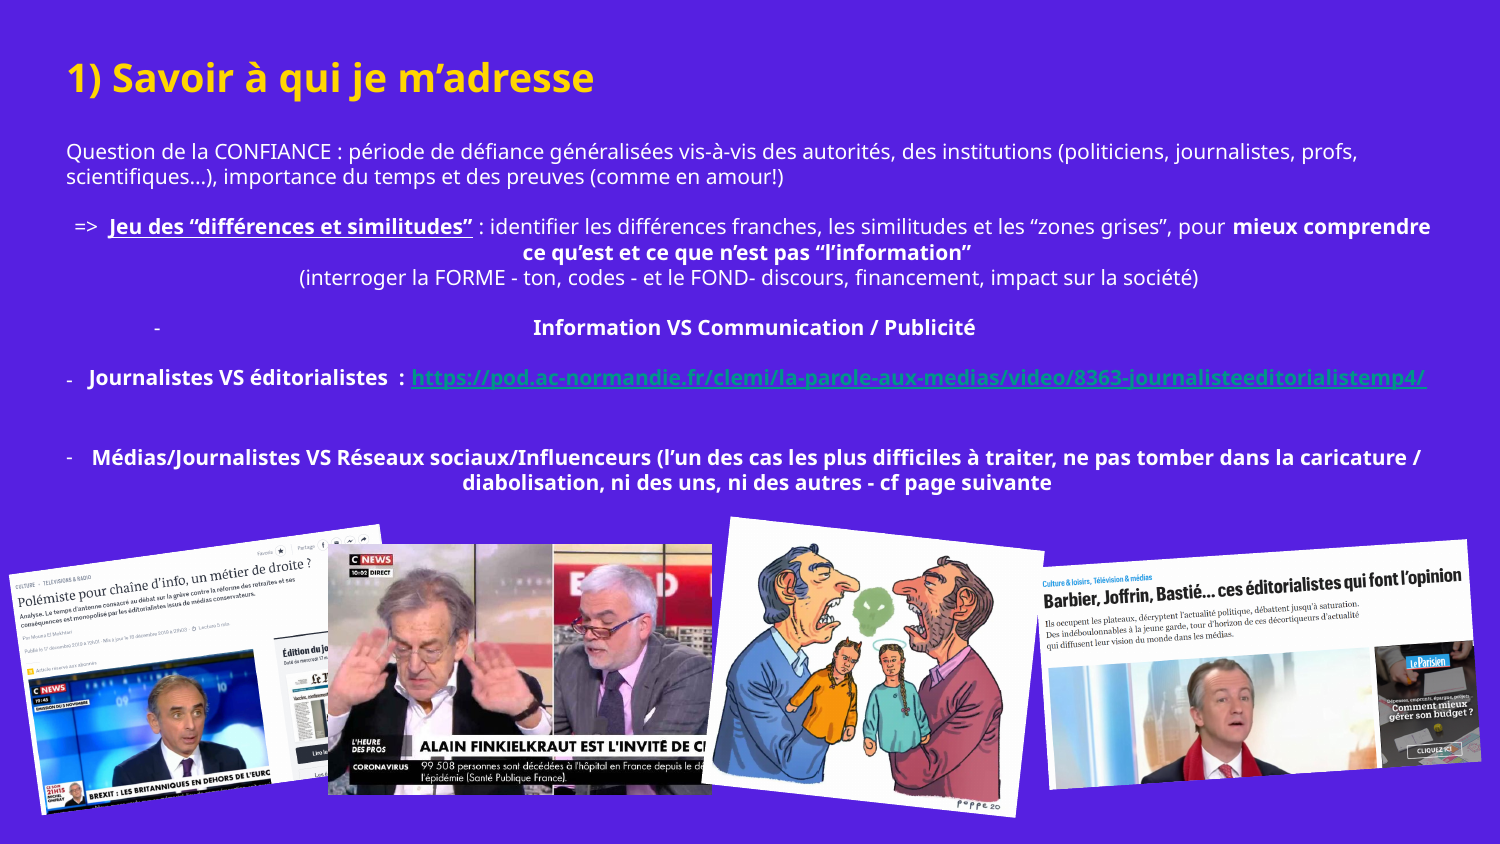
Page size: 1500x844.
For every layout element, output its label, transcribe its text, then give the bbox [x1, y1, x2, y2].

list Question de la CONFIANCE : période de défiance généralisées vis-à-vis des autorités, des institutions (politiciens, journalistes, profs, scientifiques…), importance du temps et des preuves (comme en amour!) => Jeu des “différences et similitudes” : identifier les différences franches, les similitudes et les “zones grises”, pour mieux comprendre ce qu’est et ce que n’est pas “l’information” (interroger la FORME - ton, codes - et le FOND- discours, financement, impact sur la société) Information VS Communication / Publicité Journalistes VS éditorialistes : https://pod.ac-normandie.fr/clemi/la-parole-aux-medias/video/8363-journalisteeditorialistemp4/ Médias/Journalistes VS Réseaux sociaux/Influenceurs (l’un des cas les plus difficiles à traiter, ne pas tomber dans la caricature / diabolisation, ni des uns, ni des autres - cf page suivante [51, 123, 1449, 517]
picture [8, 516, 1482, 818]
title 1) Savoir à qui je m’adresse [51, 38, 1449, 123]
